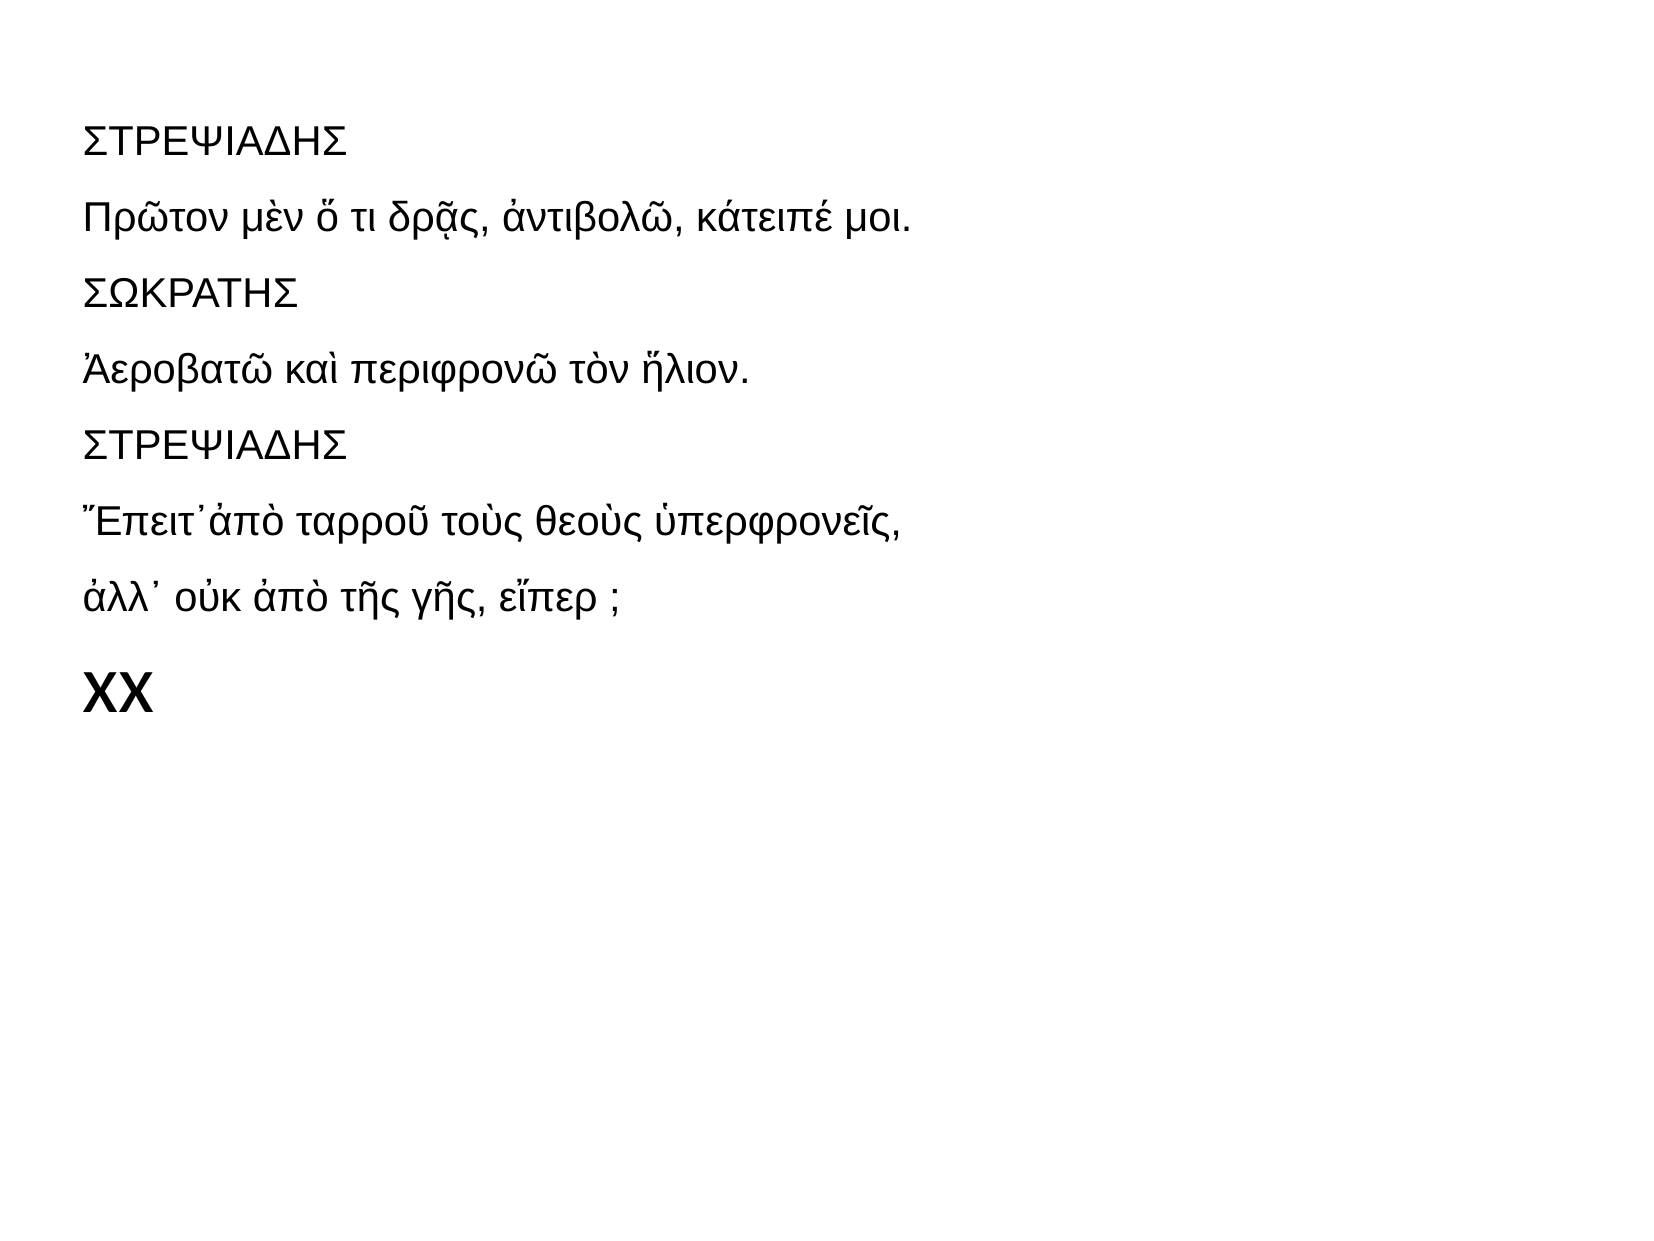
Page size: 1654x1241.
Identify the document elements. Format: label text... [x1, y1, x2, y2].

list ΣΤΡΕΨΙΑΔΗΣ Πρῶτον μὲν ὅ τι δρᾷς, ἀντιβολῶ, κάτειπέ μοι. ΣΩΚΡΑΤΗΣ Ἀεροβατῶ καὶ περιφρονῶ τὸν ἥλιον. ΣΤΡΕΨΙΑΔΗΣ Ἔπειτ᾿ἀπὸ ταρροῦ τοὺς θεοὺς ὑπερφρονεῖς, ἀλλ᾿ οὐκ ἀπὸ τῆς γῆς, εἴπερ ; xx [82, 118, 1571, 1109]
